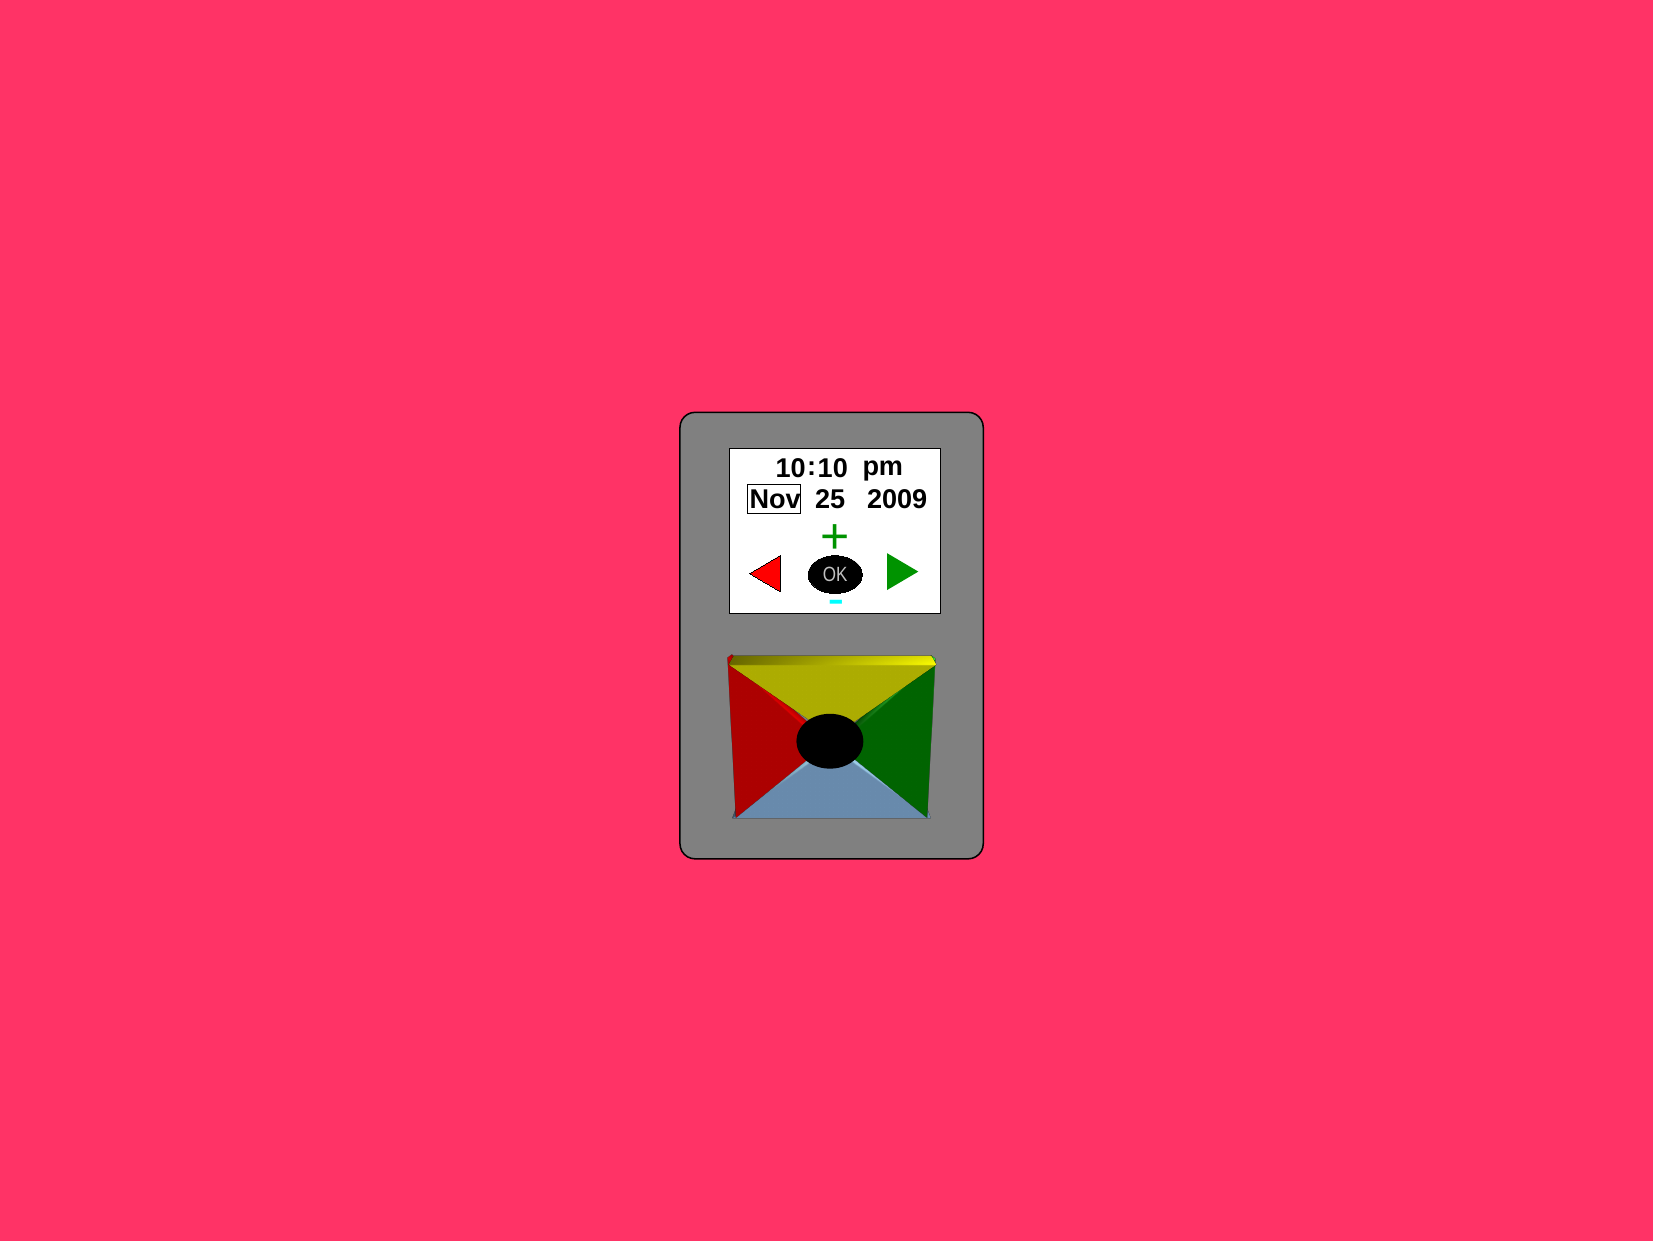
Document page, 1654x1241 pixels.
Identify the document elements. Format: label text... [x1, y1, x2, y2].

text_box 10 [760, 445, 821, 491]
text_box Nov [734, 476, 816, 522]
text_box : [792, 444, 832, 490]
text_box [679, 412, 984, 859]
text_box pm [847, 443, 918, 489]
text_box - [812, 584, 860, 634]
text_box OK [808, 555, 863, 594]
text_box 10 [821, 445, 863, 491]
text_box + [805, 501, 865, 573]
text_box 25 [816, 491, 852, 501]
text_box 2009 [852, 477, 942, 523]
